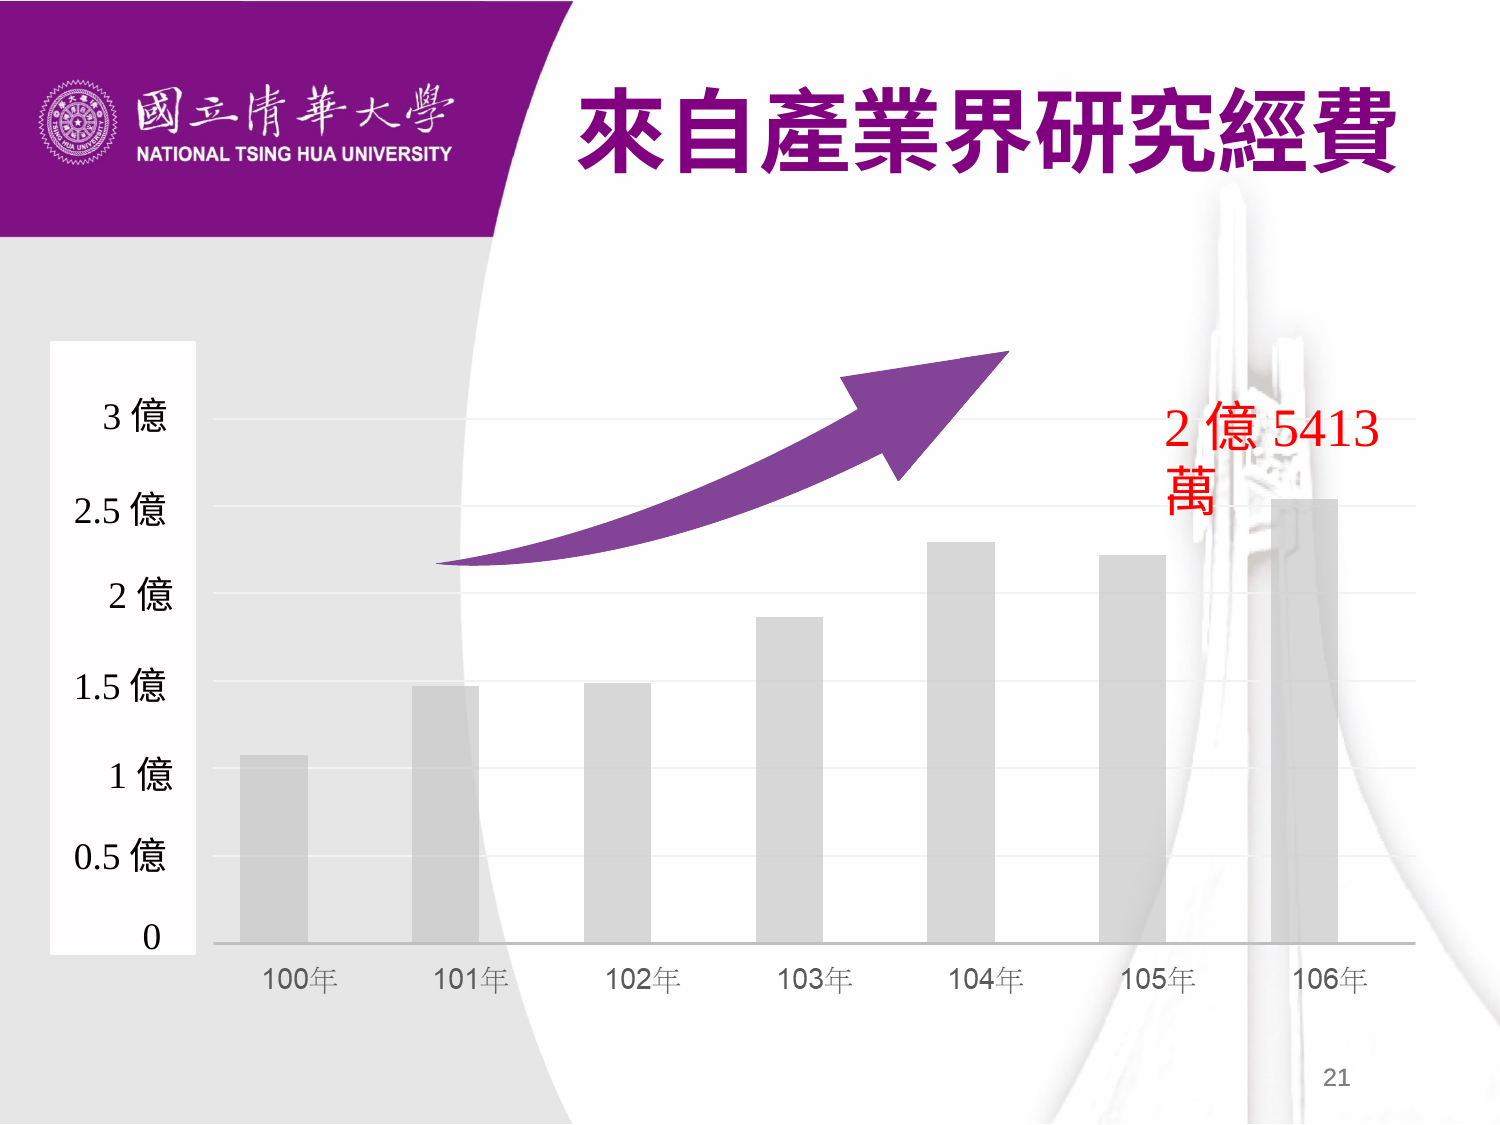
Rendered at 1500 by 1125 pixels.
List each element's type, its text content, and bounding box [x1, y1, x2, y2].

text_box 2億5413萬 [1149, 384, 1442, 466]
text_box 1.5億 [58, 654, 272, 716]
text_box 1億 [93, 743, 306, 804]
text_box 2.5億 [58, 478, 272, 540]
text_box 2億 [93, 563, 306, 625]
chart [80, 388, 1450, 1018]
text_box 0.5億 [58, 824, 272, 886]
text_box 來自產業界研究經費 [561, 66, 1500, 191]
picture [435, 268, 1039, 698]
text_box 3億 [87, 384, 300, 445]
text_box [1308, 1050, 1426, 1103]
text_box 0 [127, 904, 200, 968]
text_box [52, 343, 194, 953]
